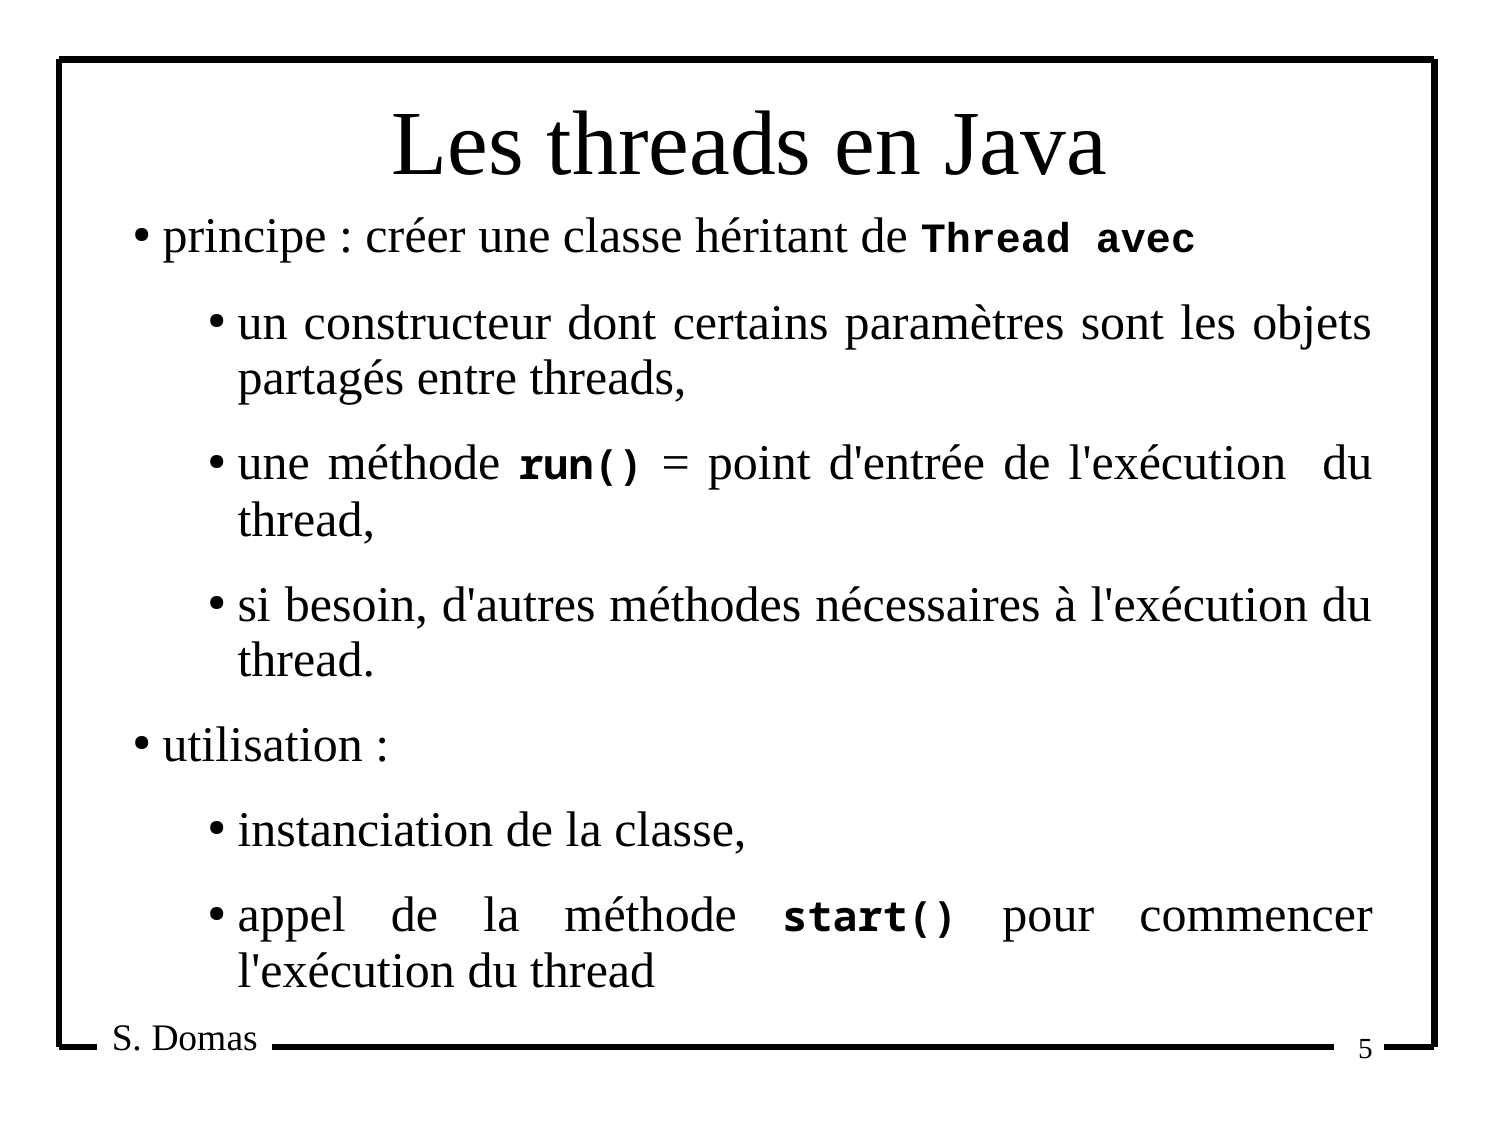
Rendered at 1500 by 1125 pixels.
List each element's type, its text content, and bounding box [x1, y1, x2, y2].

text_box principe : créer une classe héritant de Thread avec un constructeur dont certains paramètres sont les objets partagés entre threads, une méthode run() = point d'entrée de l'exécution du thread, si besoin, d'autres méthodes nécessaires à l'exécution du thread. utilisation : instanciation de la classe, appel de la méthode start() pour commencer l'exécution du thread [118, 238, 1388, 1034]
text_box S. Domas [97, 1009, 273, 1067]
title Les threads en Java [112, 49, 1388, 238]
